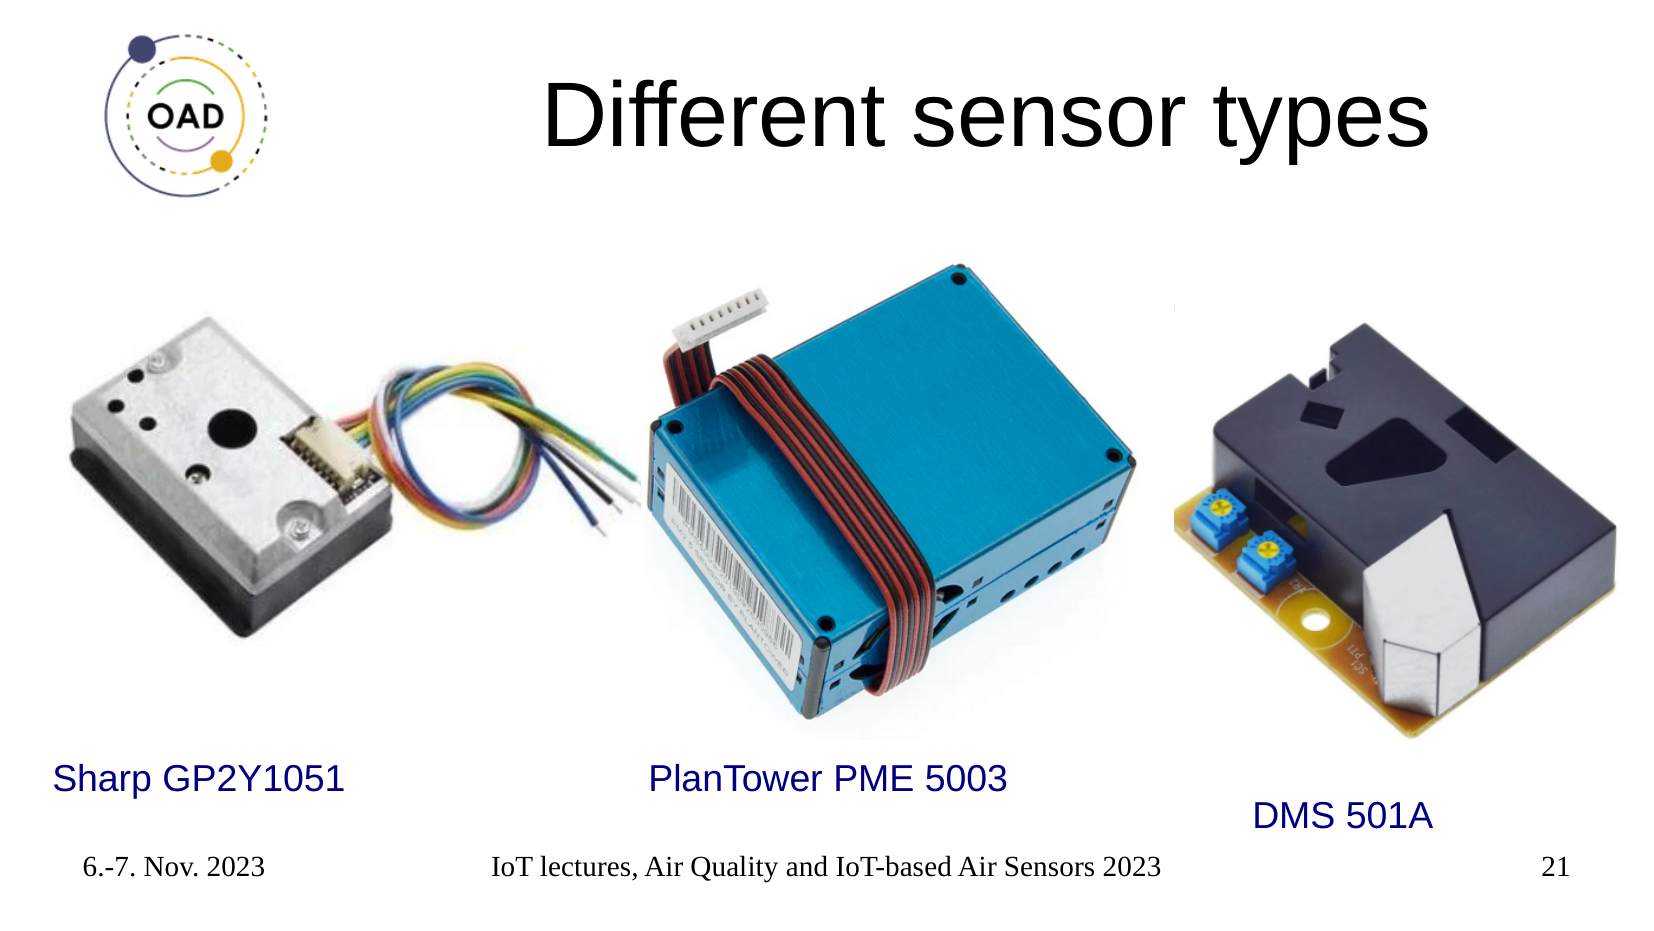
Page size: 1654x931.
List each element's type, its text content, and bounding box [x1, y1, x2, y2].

title Different sensor types [403, 37, 1571, 193]
text_box PlanTower PME 5003 [633, 750, 1051, 849]
text_box DMS 501A [1237, 787, 1449, 845]
picture [0, 20, 1654, 757]
text_box Sharp GP2Y1051 [37, 750, 361, 807]
